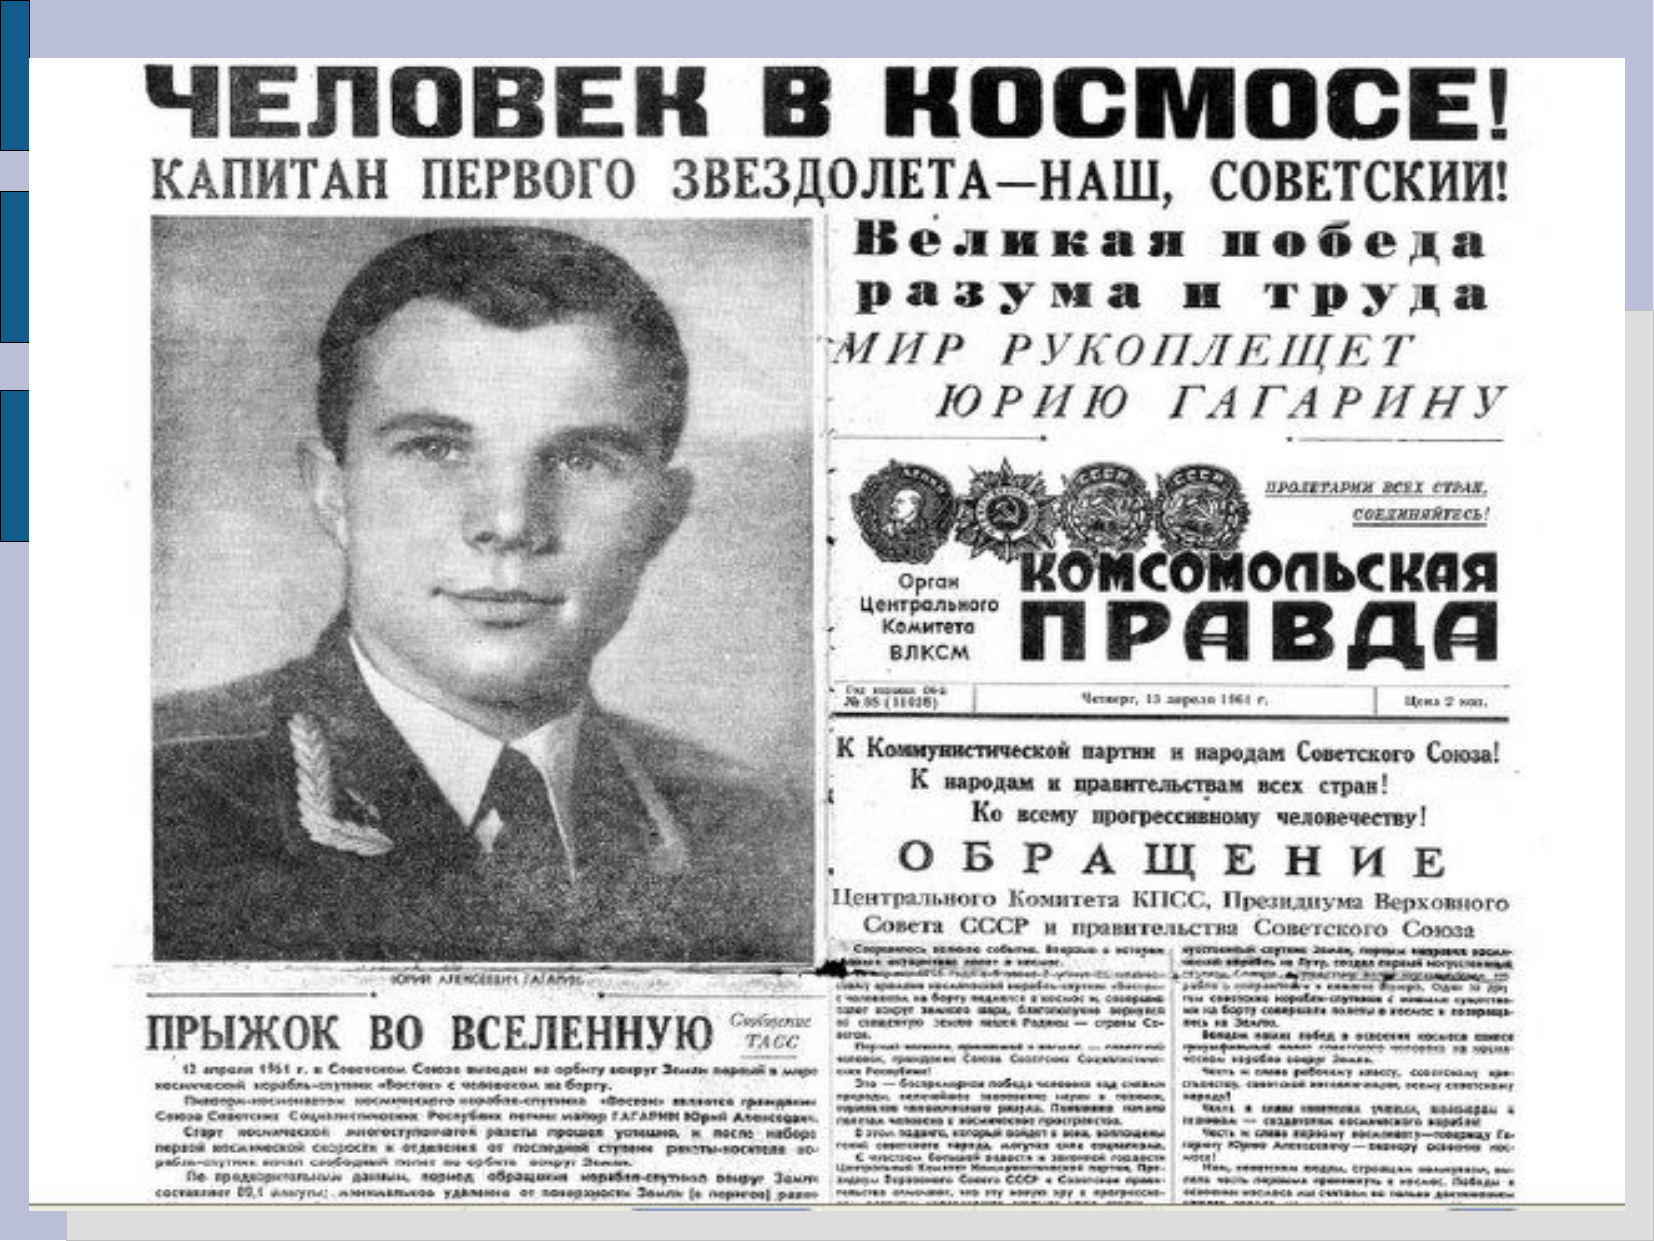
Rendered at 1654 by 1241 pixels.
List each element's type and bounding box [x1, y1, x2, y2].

picture [29, 58, 1625, 1211]
